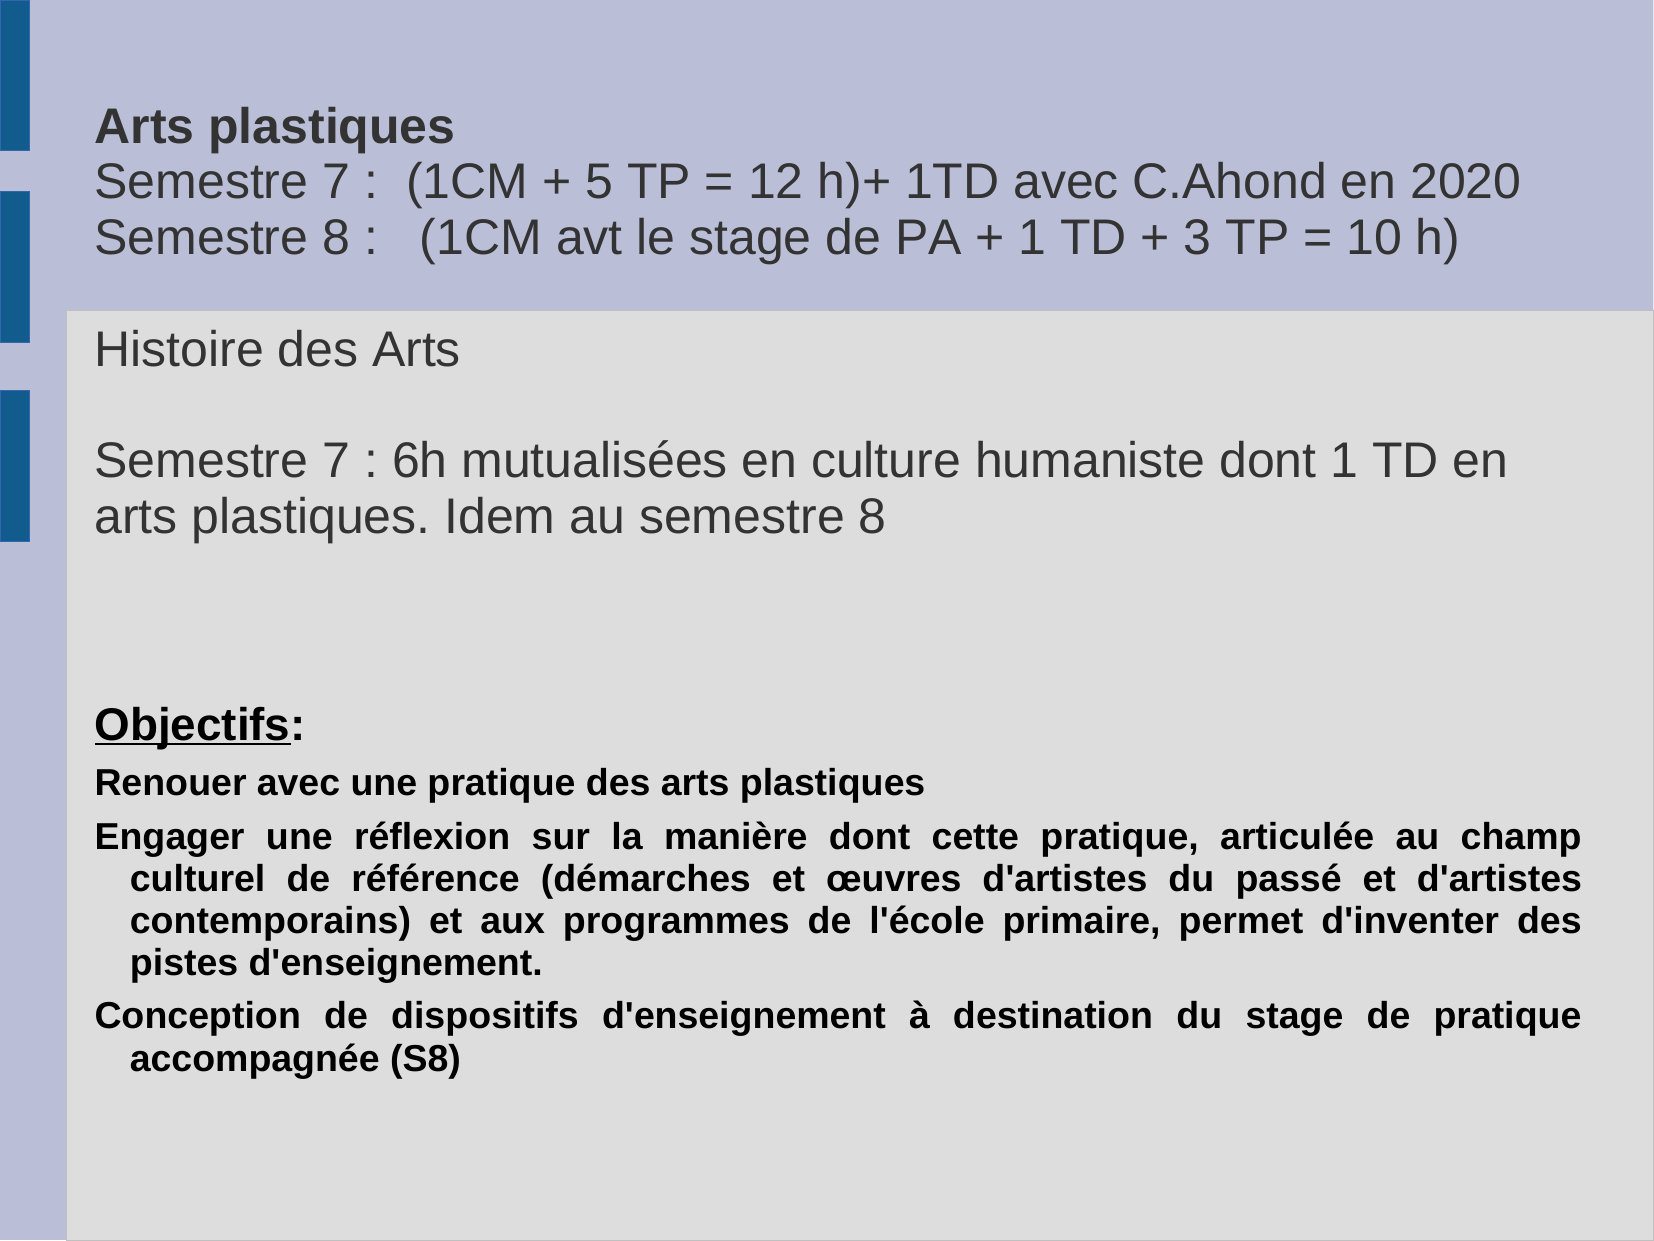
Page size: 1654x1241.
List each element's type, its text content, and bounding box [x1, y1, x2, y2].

title Arts plastiques Semestre 7 : (1CM + 5 TP = 12 h)+ 1TD avec C.Ahond en 2020 Semestre 8 : (1CM avt le stage de PA + 1 TD + 3 TP = 10 h) Histoire des Arts Semestre 7 : 6h mutualisées en culture humaniste dont 1 TD en arts plastiques. Idem au semestre 8 [94, 97, 1583, 545]
subtitle Objectifs: Renouer avec une pratique des arts plastiques Engager une réflexion sur la manière dont cette pratique, articulée au champ culturel de référence (démarches et œuvres d'artistes du passé et d'artistes contemporains) et aux programmes de l'école primaire, permet d'inventer des pistes d'enseignement. Conception de dispositifs d'enseignement à destination du stage de pratique accompagnée (S8) [94, 679, 1583, 1099]
